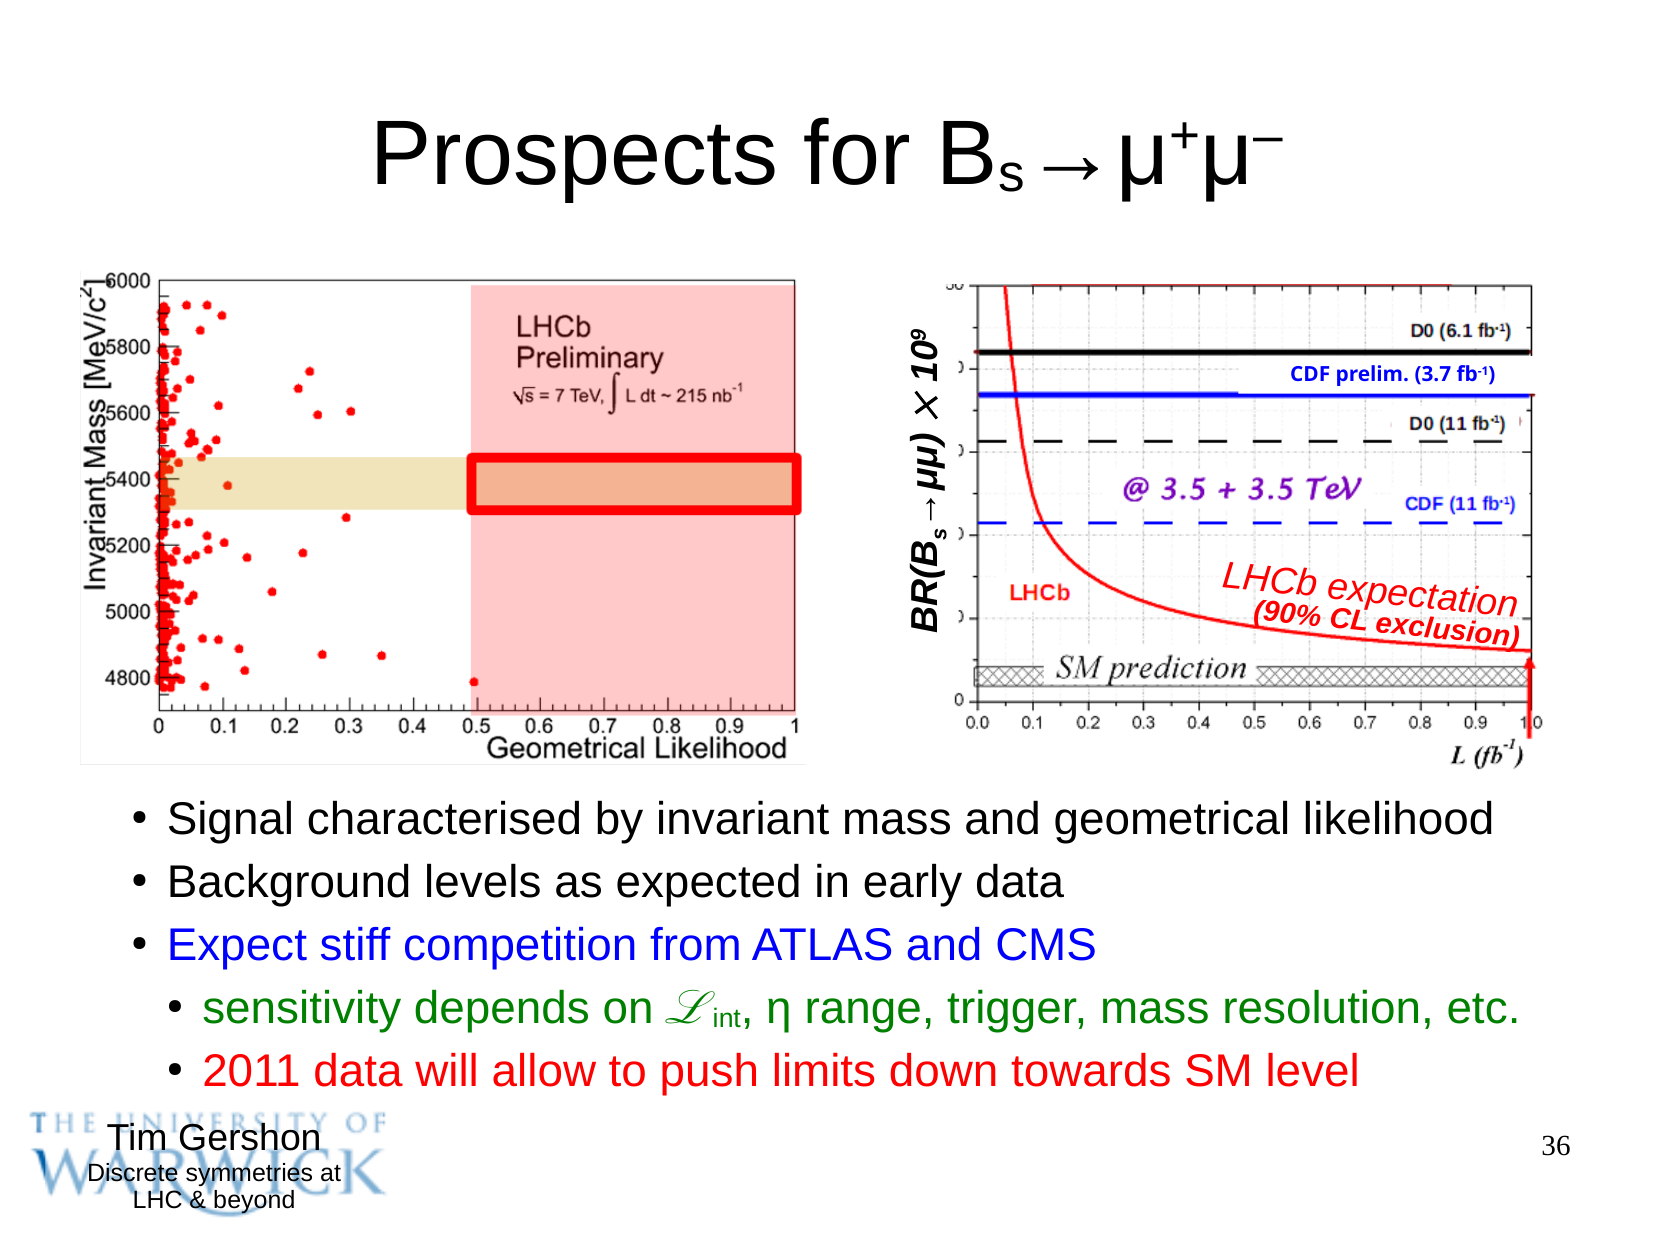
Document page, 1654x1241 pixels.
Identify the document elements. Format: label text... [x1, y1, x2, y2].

title Prospects for Bs→μ+μ– [82, 49, 1571, 257]
picture [74, 271, 806, 766]
text_box LHCb expectation [1204, 541, 1537, 635]
picture [885, 284, 1551, 772]
text_box CDF prelim. (3.7 fb-1) [1238, 355, 1548, 394]
text_box BR(Bs→μμ)  109 [891, 314, 959, 649]
text_box (90% CL exclusion) [1236, 605, 1601, 669]
text_box Signal characterised by invariant mass and geometrical likelihood Background levels as expected in early data Expect stiff competition from ATLAS and CMS sensitivity depends on ℒint, η range, trigger, mass resolution, etc. 2011 data will allow to push limits down towards SM level [81, 785, 1573, 1119]
text_box Tim Gershon Discrete symmetries at LHC & beyond [45, 1108, 383, 1222]
picture [19, 1106, 406, 1232]
